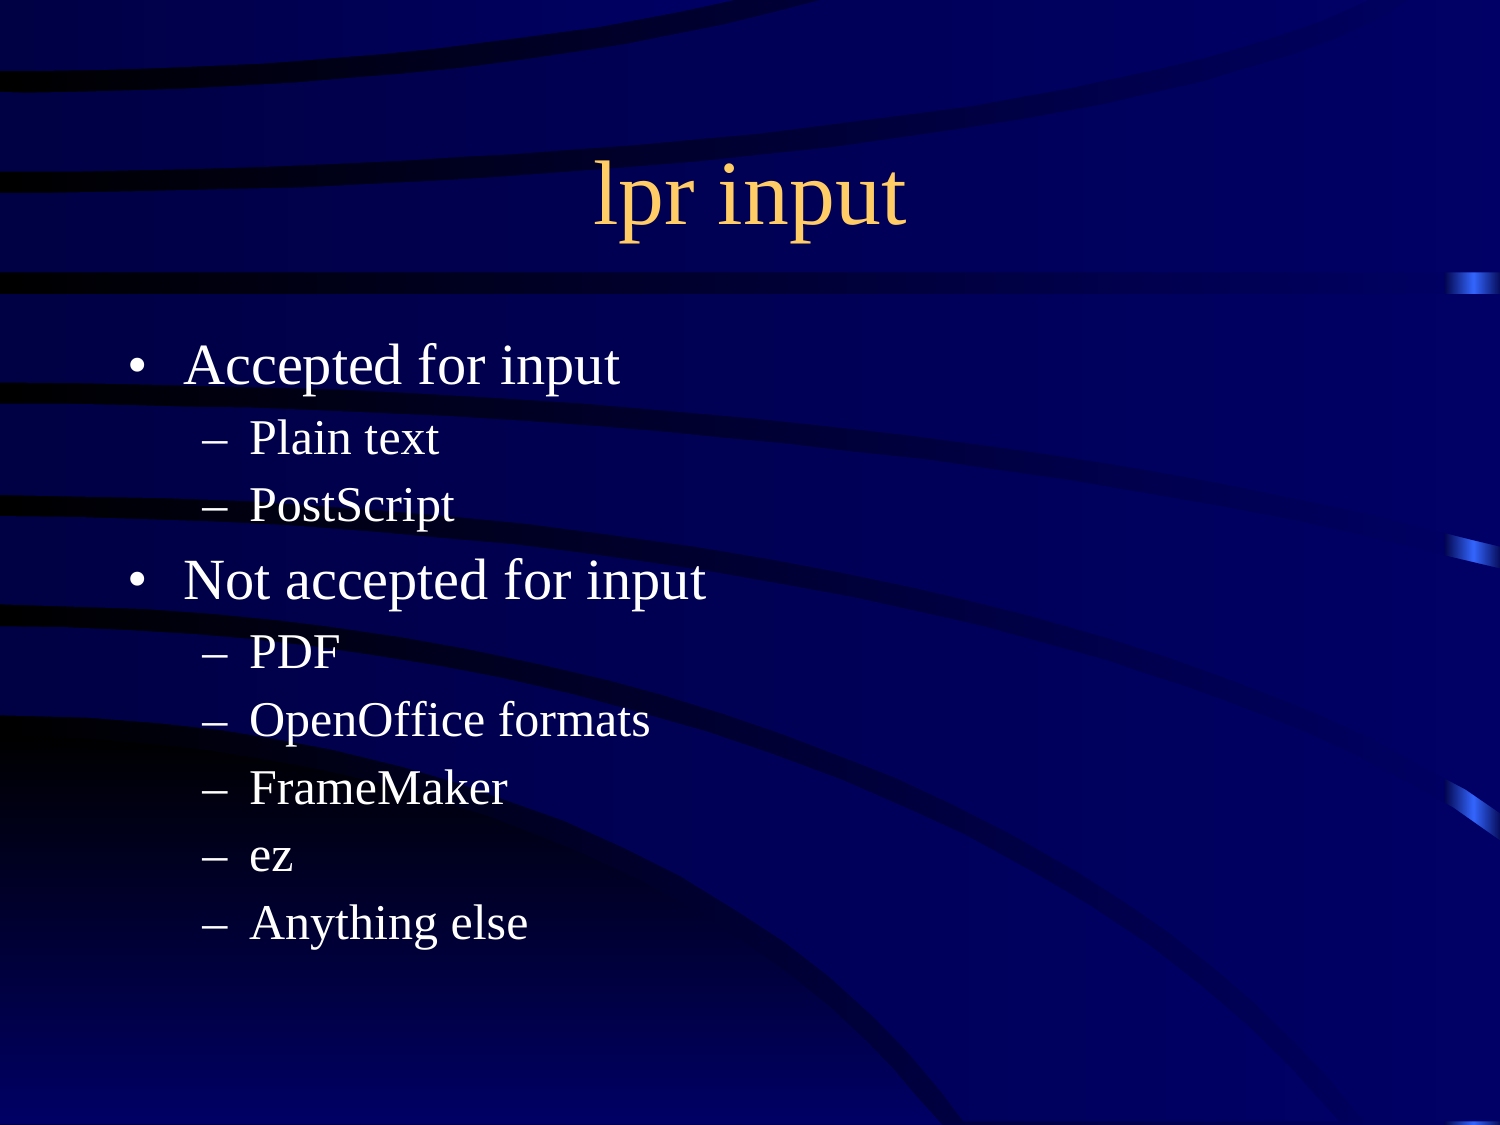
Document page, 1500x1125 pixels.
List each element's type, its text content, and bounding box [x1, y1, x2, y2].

list Accepted for input Plain text PostScript Not accepted for input PDF OpenOffice formats FrameMaker ez Anything else [112, 324, 1388, 1001]
title lpr input [112, 99, 1388, 288]
